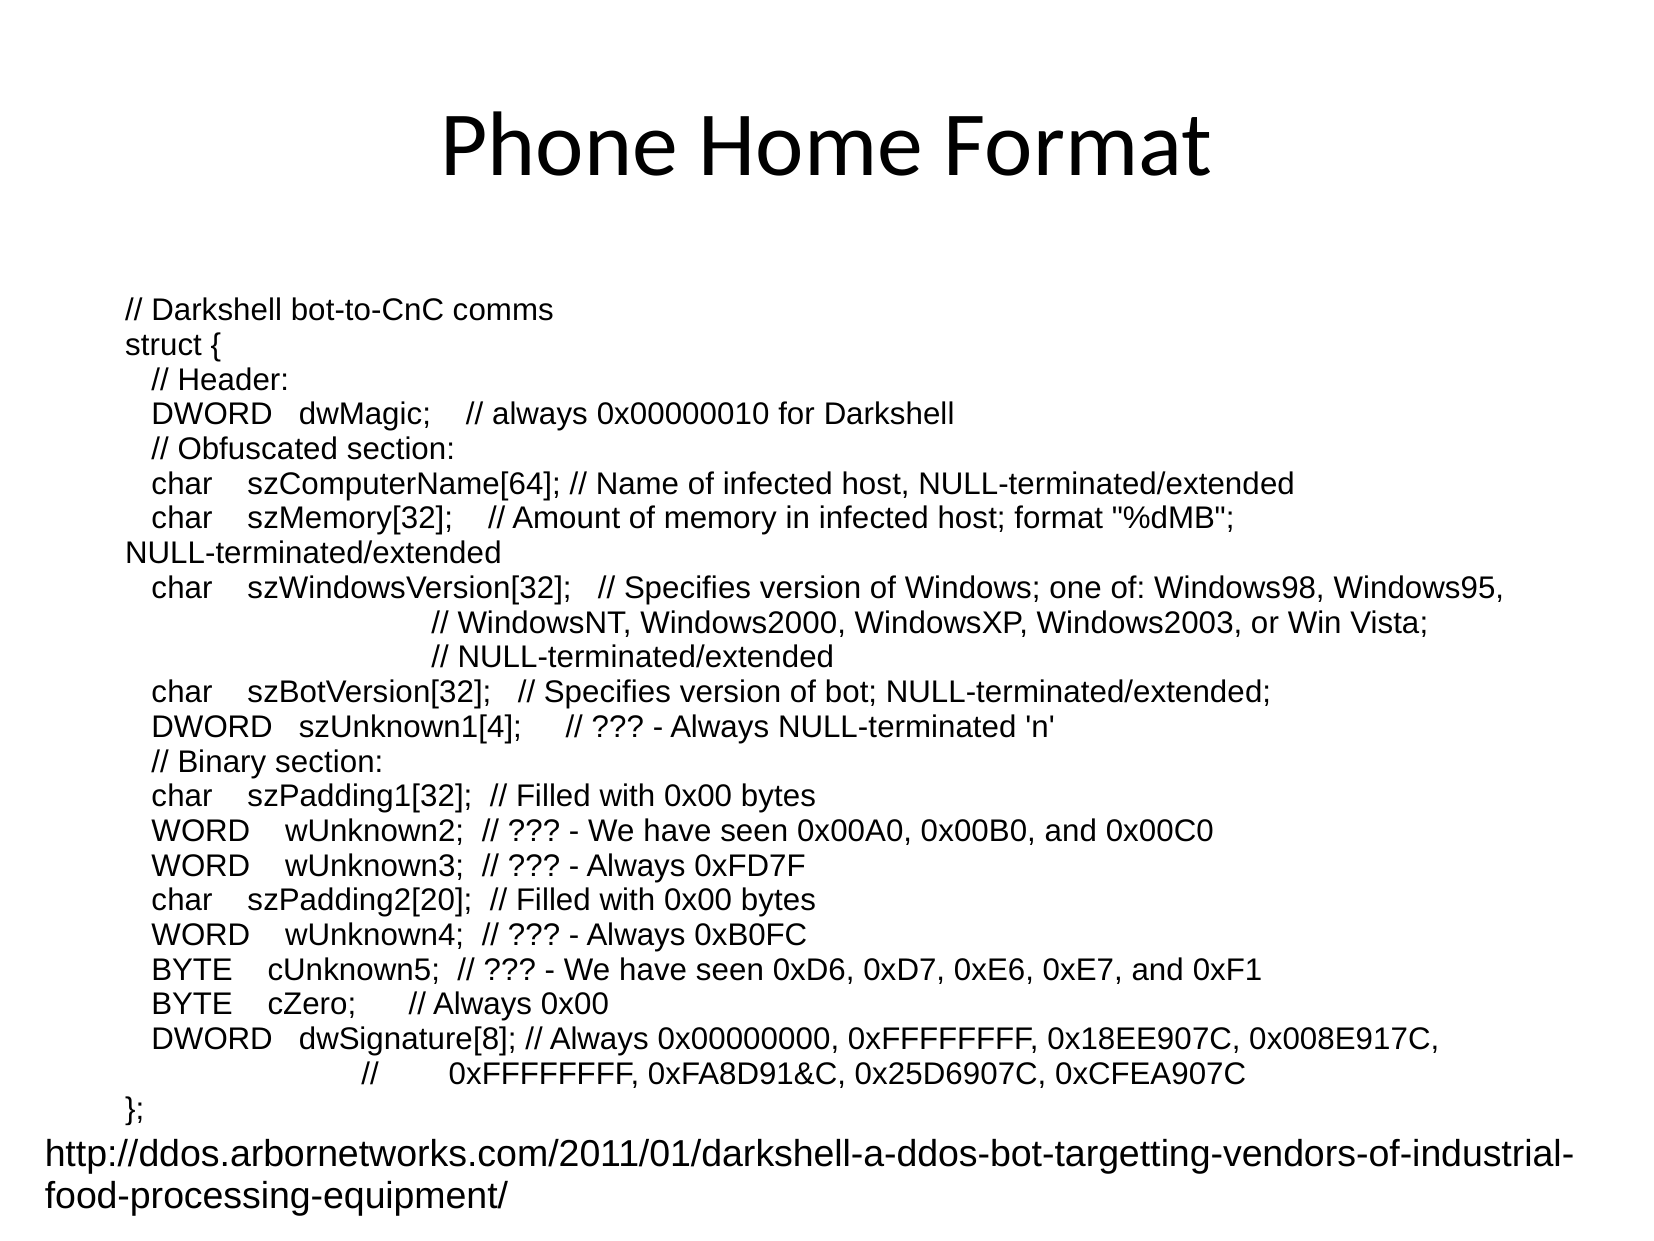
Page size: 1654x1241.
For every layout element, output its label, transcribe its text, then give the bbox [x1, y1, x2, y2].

text_box http://ddos.arbornetworks.com/2011/01/darkshell-a-ddos-bot-targetting-vendors-of-industrial-food-processing-equipment/ [30, 1125, 1621, 1225]
title Phone Home Format [82, 49, 1571, 257]
text_box // Darkshell bot-to-CnC comms struct { // Header: DWORD dwMagic; // always 0x00000010 for Darkshell // Obfuscated section: char szComputerName[64]; // Name of infected host, NULL-terminated/extended char szMemory[32]; // Amount of memory in infected host; format "%dMB"; NULL-terminated/extended char szWindowsVersion[32]; // Specifies version of Windows; one of: Windows98, Windows95, // WindowsNT, Windows2000, WindowsXP, Windows2003, or Win Vista; // NULL-terminated/extended char szBotVersion[32]; // Specifies version of bot; NULL-terminated/extended; DWORD szUnknown1[4]; // ??? - Always NULL-terminated 'n' // Binary section: char szPadding1[32]; // Filled with 0x00 bytes WORD wUnknown2; // ??? - We have seen 0x00A0, 0x00B0, and 0x00C0 WORD wUnknown3; // ??? - Always 0xFD7F char szPadding2[20]; // Filled with 0x00 bytes WORD wUnknown4; // ??? - Always 0xB0FC BYTE cUnknown5; // ??? - We have seen 0xD6, 0xD7, 0xE6, 0xE7, and 0xF1 BYTE cZero; // Always 0x00 DWORD dwSignature[8]; // Always 0x00000000, 0xFFFFFFFF, 0x18EE907C, 0x008E917C, // 0xFFFFFFFF, 0xFA8D91&C, 0x25D6907C, 0xCFEA907C }; [75, 285, 1546, 1125]
